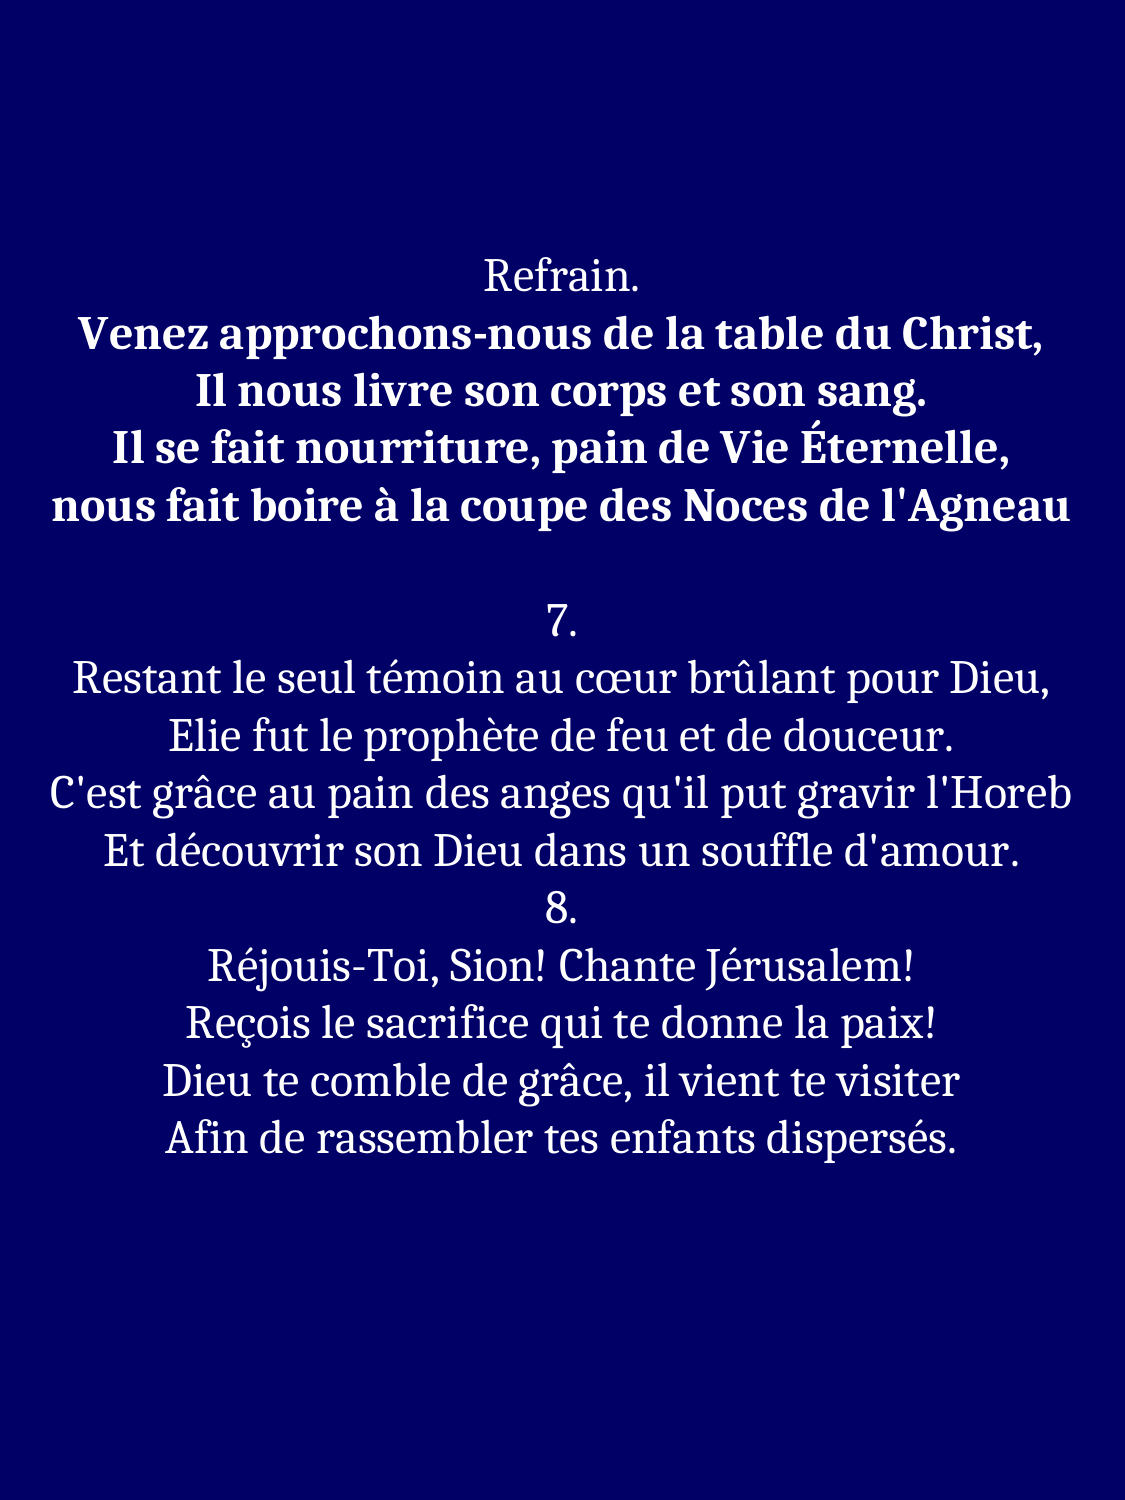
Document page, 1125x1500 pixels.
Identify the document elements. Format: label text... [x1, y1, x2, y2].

text_box Refrain. Venez approchons-nous de la table du Christ, Il nous livre son corps et son sang. Il se fait nourriture, pain de Vie Éternelle, nous fait boire à la coupe des Noces de l'Agneau 7. Restant le seul témoin au cœur brûlant pour Dieu, Elie fut le prophète de feu et de douceur. C'est grâce au pain des anges qu'il put gravir l'Horeb Et découvrir son Dieu dans un souffle d'amour. 8. Réjouis-Toi, Sion! Chante Jérusalem! Reçois le sacrifice qui te donne la paix! Dieu te comble de grâce, il vient te visiter Afin de rassembler tes enfants dispersés. [0, 236, 1125, 1288]
